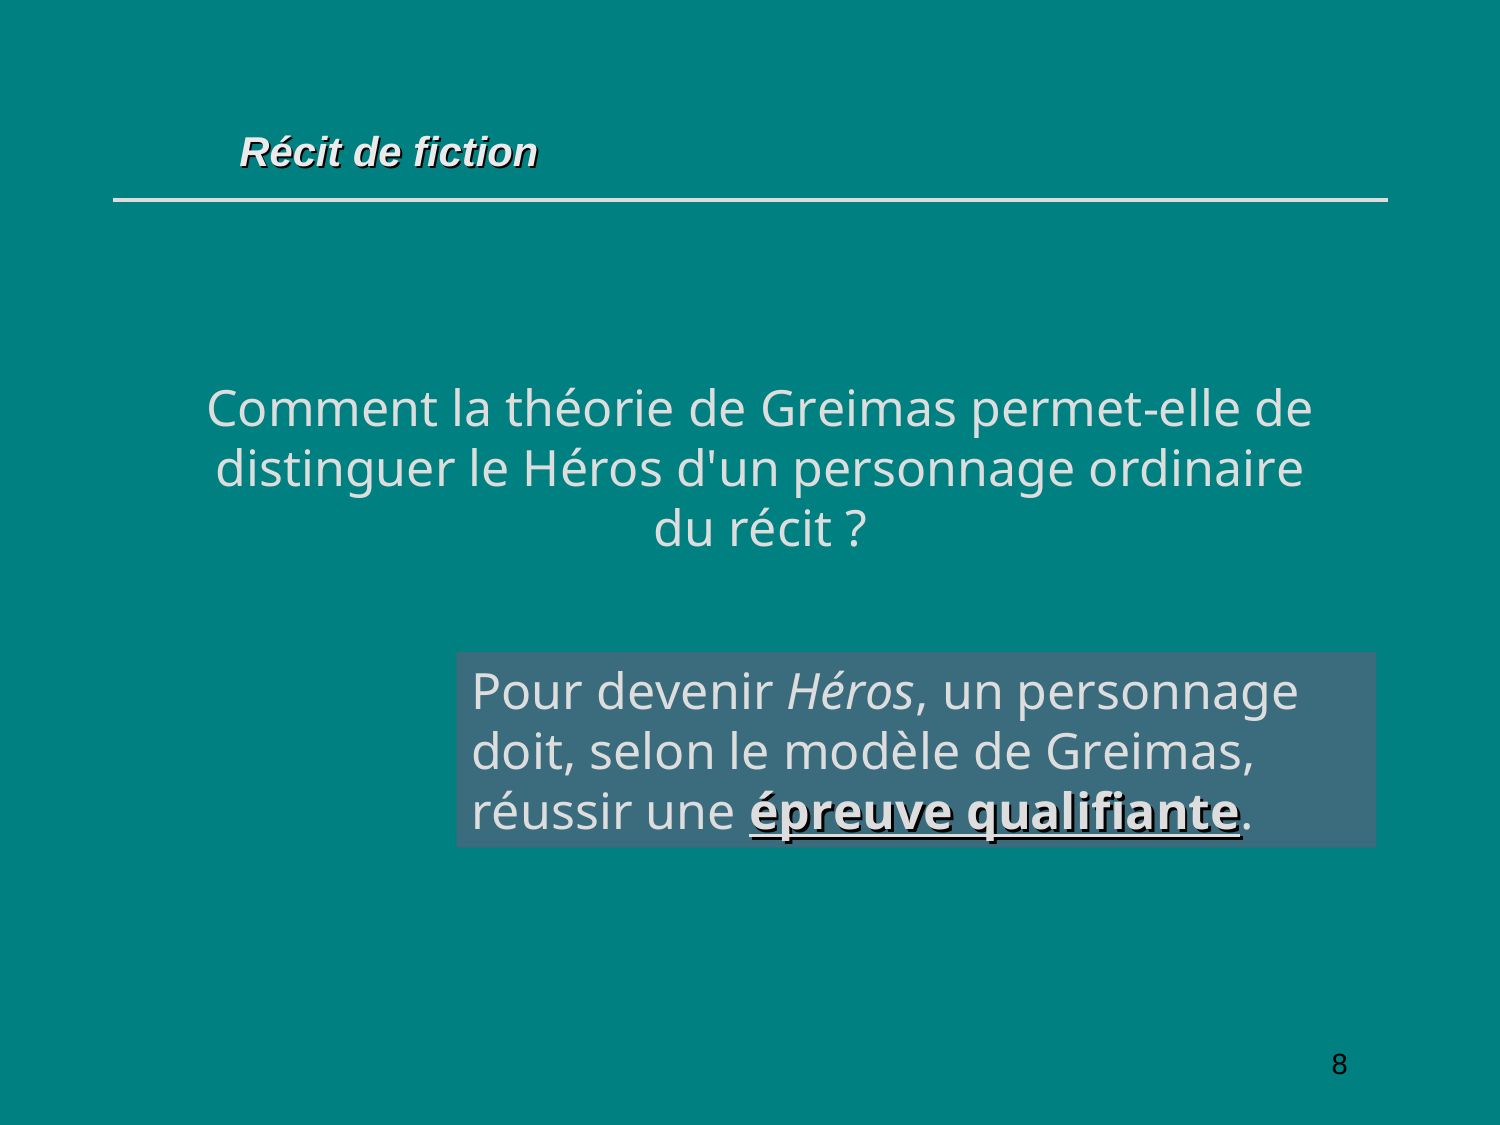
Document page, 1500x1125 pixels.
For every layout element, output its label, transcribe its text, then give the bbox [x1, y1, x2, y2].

text_box Récit de fiction [224, 116, 554, 183]
text_box Comment la théorie de Greimas permet-elle de distinguer le Héros d'un personnage ordinaire du récit ? [182, 368, 1338, 565]
text_box Pour devenir Héros, un personnage doit, selon le modèle de Greimas, réussir une épreuve qualifiante. [456, 652, 1377, 848]
